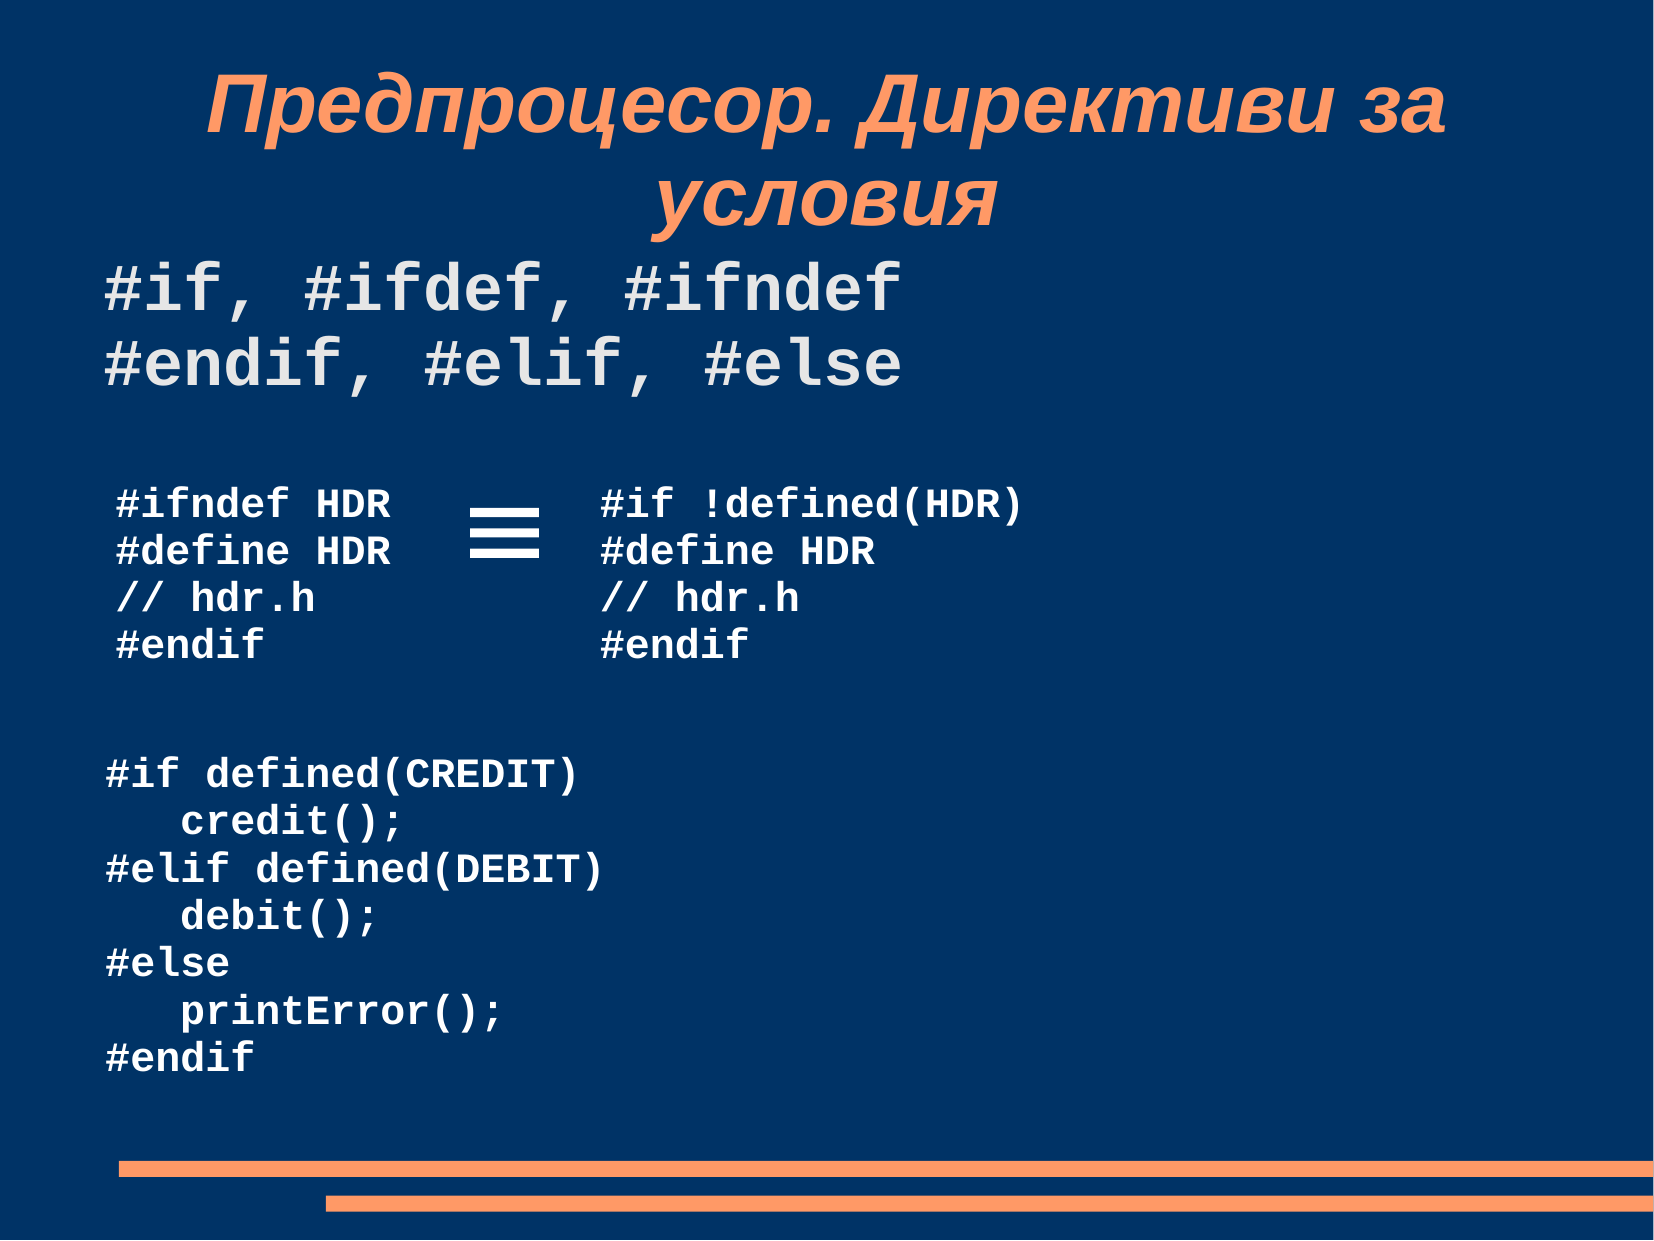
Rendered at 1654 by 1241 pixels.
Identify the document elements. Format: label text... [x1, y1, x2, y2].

text_box #ifndef HDR #define HDR // hdr.h #endif [100, 475, 724, 729]
text_box  [445, 480, 594, 682]
text_box #if !defined(HDR) #define HDR // hdr.h #endif [724, 475, 1139, 729]
title Предпроцесор. Директиви за условия [121, 46, 1534, 254]
text_box #if defined(CREDIT) credit(); #elif defined(DEBIT) debit(); #else printError(); #endif [90, 745, 744, 1096]
list #if, #ifdef, #ifndef #endif, #elif, #else [85, 254, 1654, 1112]
